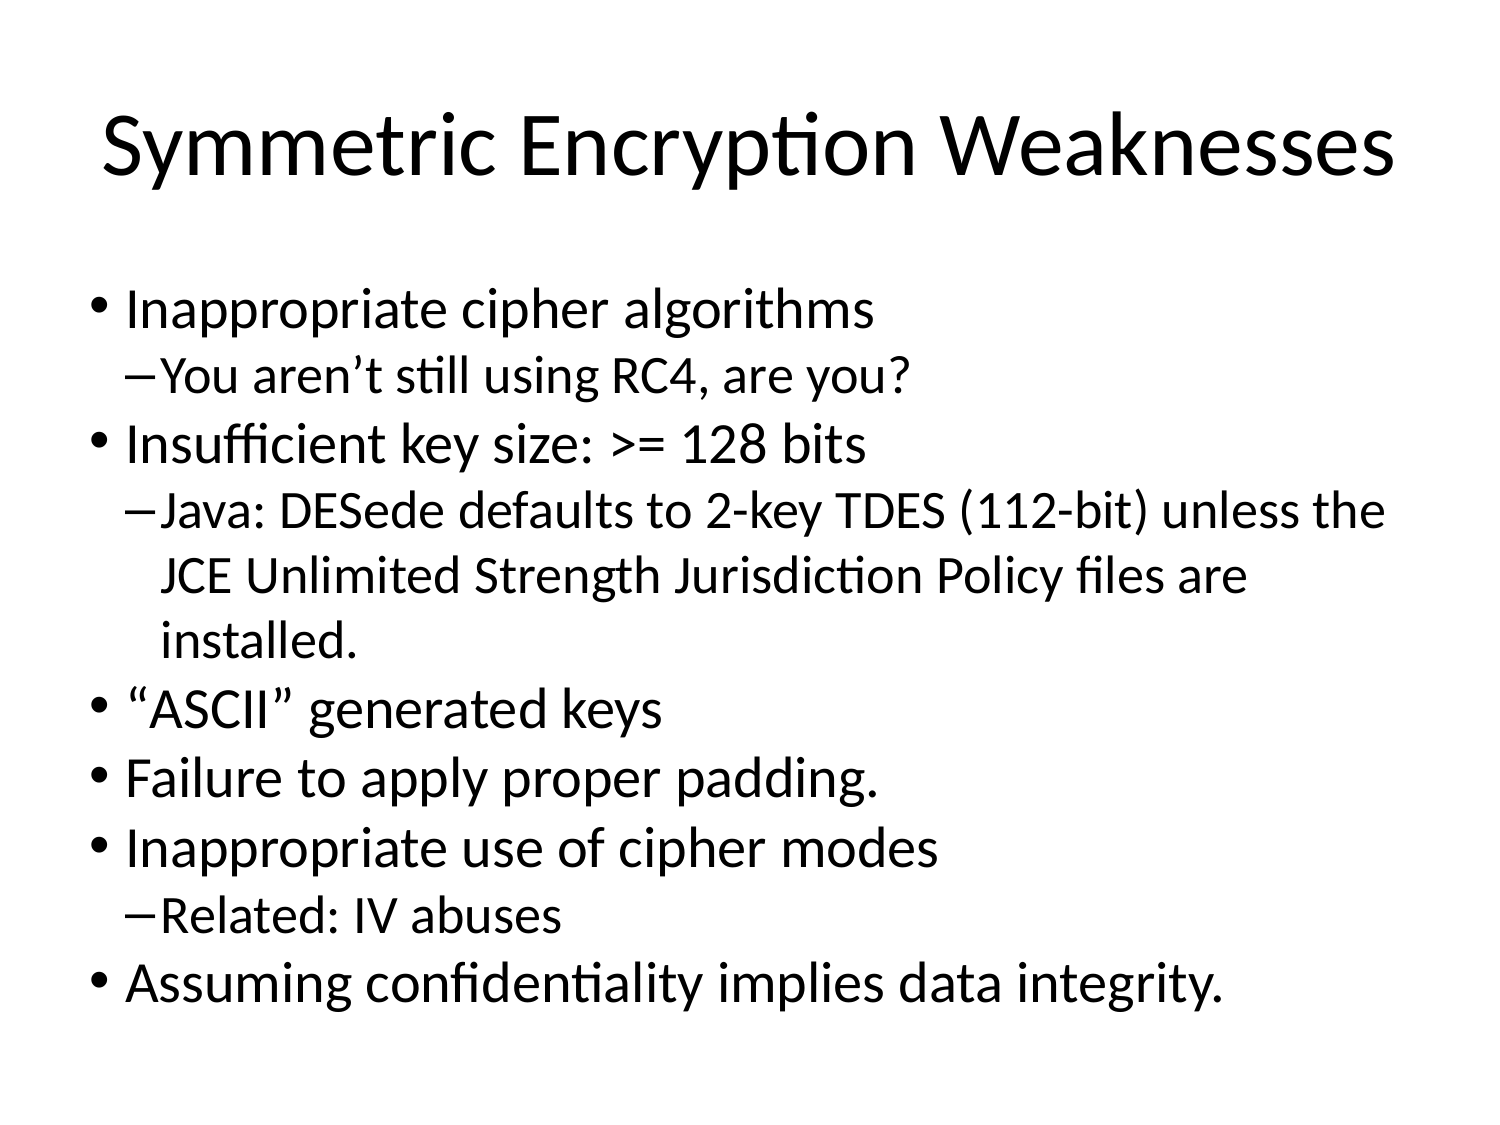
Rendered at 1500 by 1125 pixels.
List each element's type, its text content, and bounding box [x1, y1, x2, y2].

text_box Inappropriate cipher algorithms You aren’t still using RC4, are you? Insufficient key size: >= 128 bits Java: DESede defaults to 2-key TDES (112-bit) unless the JCE Unlimited Strength Jurisdiction Policy files are installed. “ASCII” generated keys Failure to apply proper padding. Inappropriate use of cipher modes Related: IV abuses Assuming confidentiality implies data integrity. [75, 262, 1425, 1005]
text_box Symmetric Encryption Weaknesses [75, 45, 1425, 233]
